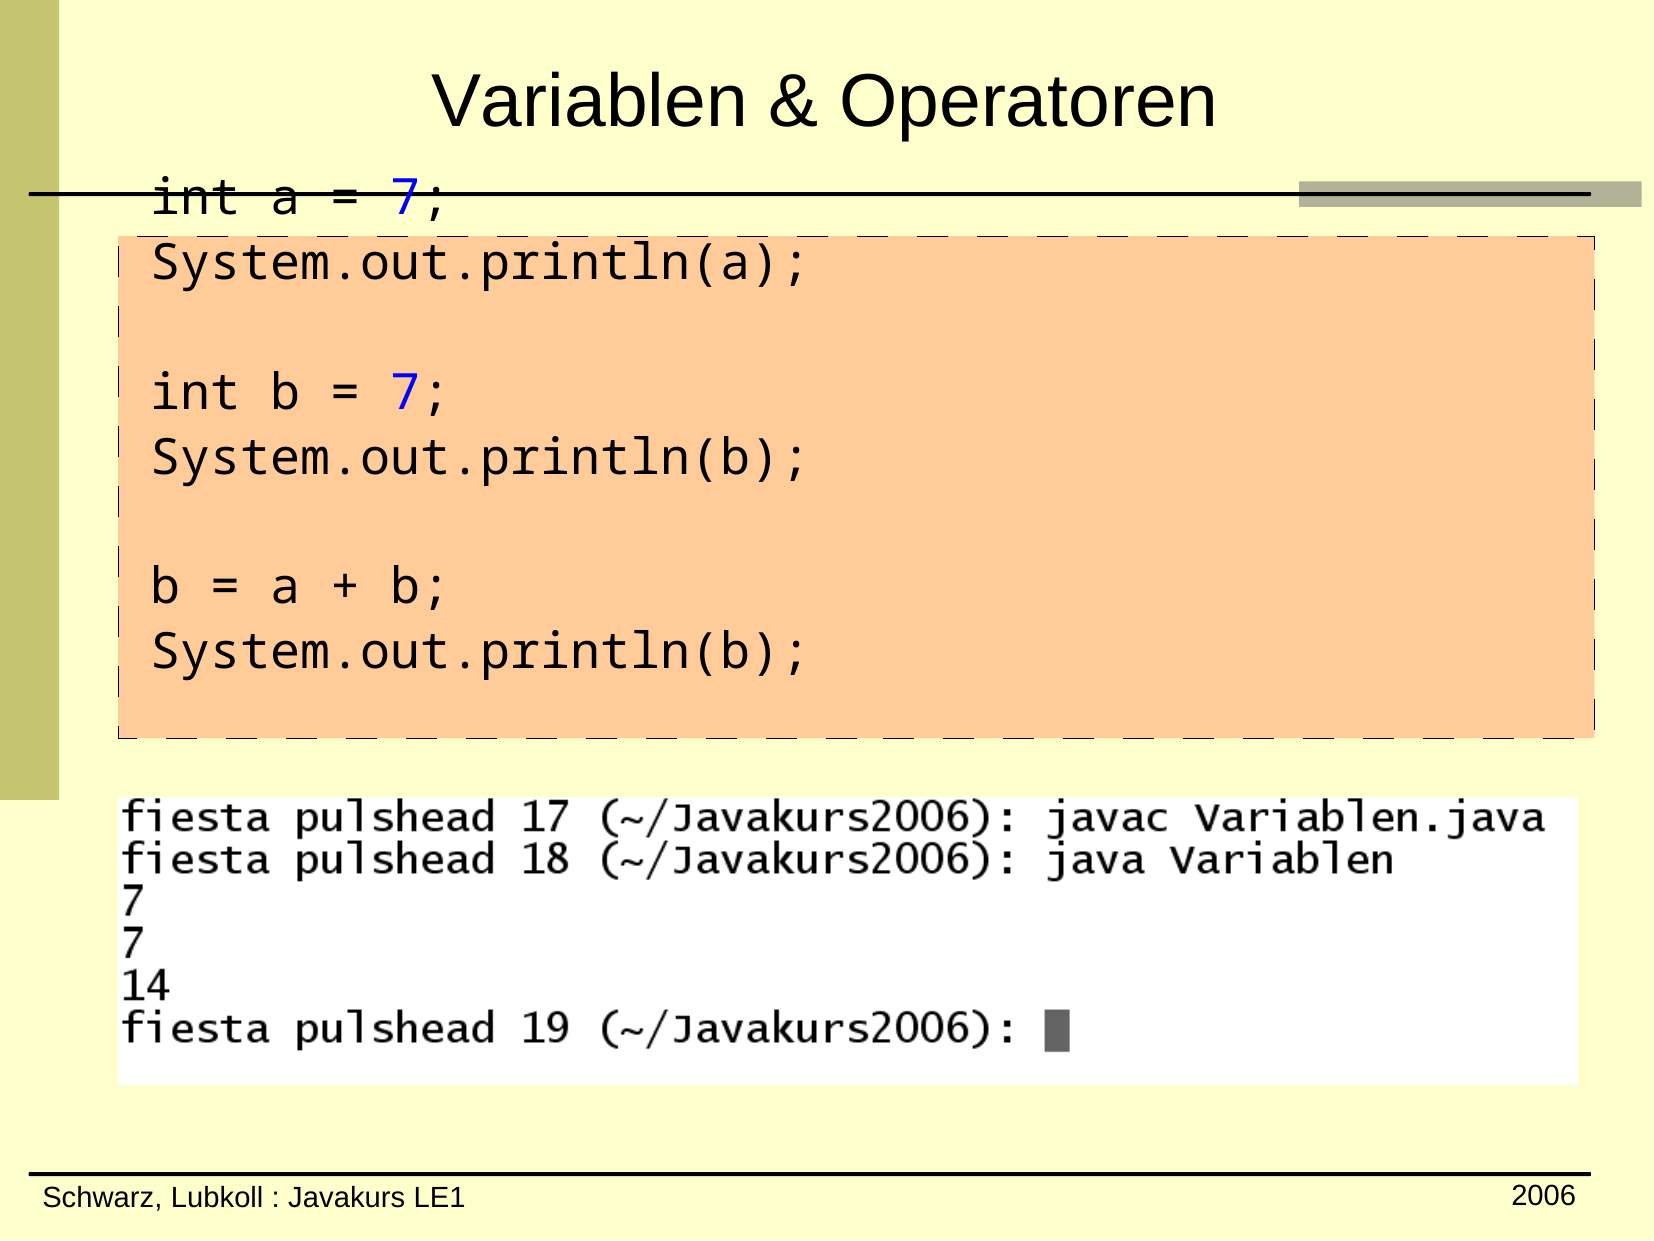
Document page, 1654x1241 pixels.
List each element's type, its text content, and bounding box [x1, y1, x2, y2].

picture [118, 797, 1578, 1085]
text_box int a = 7; System.out.println(a); int b = 7; System.out.println(b); b = a + b; System.out.println(b); [118, 236, 1595, 739]
title Variablen & Operatoren [119, 19, 1532, 188]
